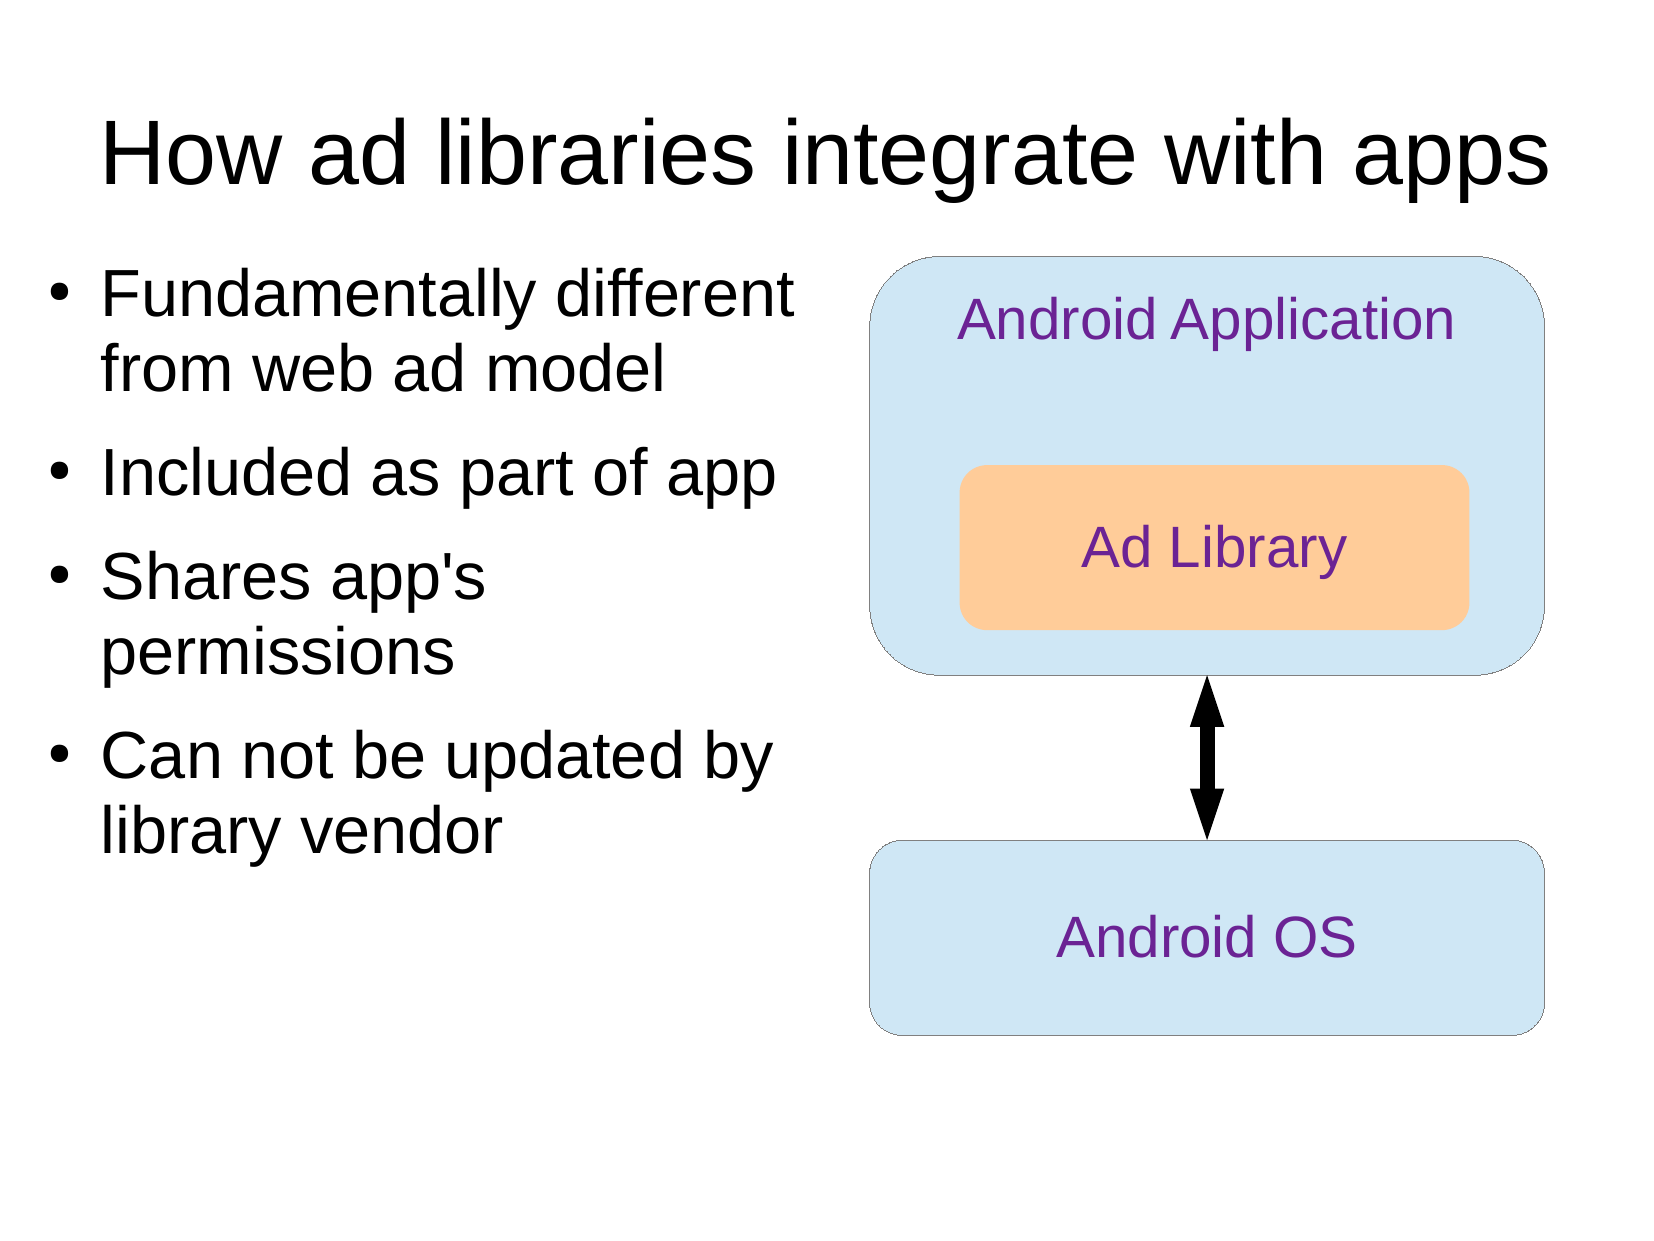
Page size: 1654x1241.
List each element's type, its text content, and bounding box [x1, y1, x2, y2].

text_box Android OS [869, 840, 1545, 1036]
title How ad libraries integrate with apps [82, 49, 1571, 257]
text_box Android Application [869, 256, 1545, 676]
text_box Ad Library [959, 465, 1470, 631]
list Fundamentally different from web ad model Included as part of app Shares app's permissions Can not be updated by library vendor [29, 255, 840, 976]
